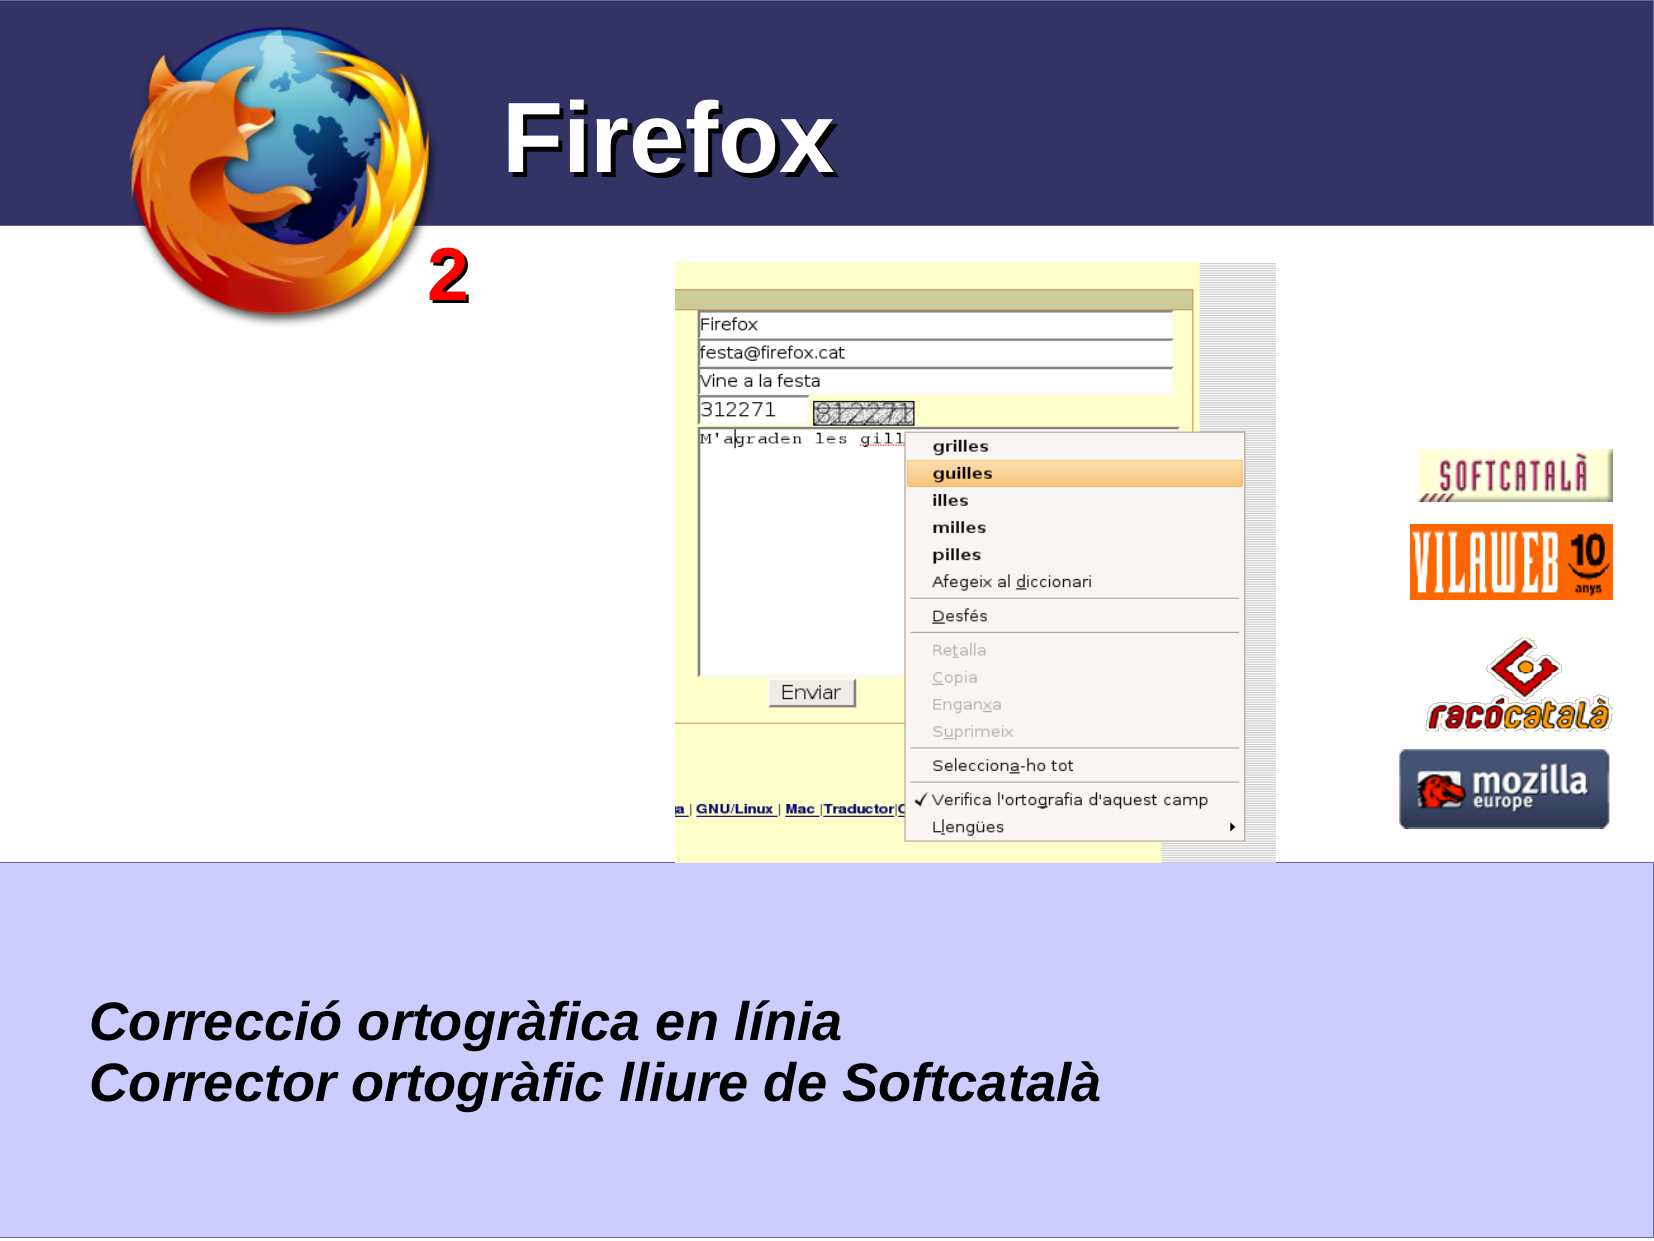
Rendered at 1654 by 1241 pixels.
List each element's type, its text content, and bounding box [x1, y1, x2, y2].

picture [675, 262, 1276, 863]
picture [1387, 749, 1622, 829]
text_box [0, 862, 1654, 1238]
picture [1410, 524, 1613, 601]
picture [1425, 637, 1613, 732]
text_box Firefox [487, 75, 938, 202]
text_box [0, 0, 1654, 226]
picture [112, 3, 451, 338]
text_box Correcció ortogràfica en línia Corrector ortogràfic lliure de Softcatalà [75, 984, 1388, 1163]
text_box 2 [412, 225, 526, 338]
picture [1417, 449, 1613, 502]
